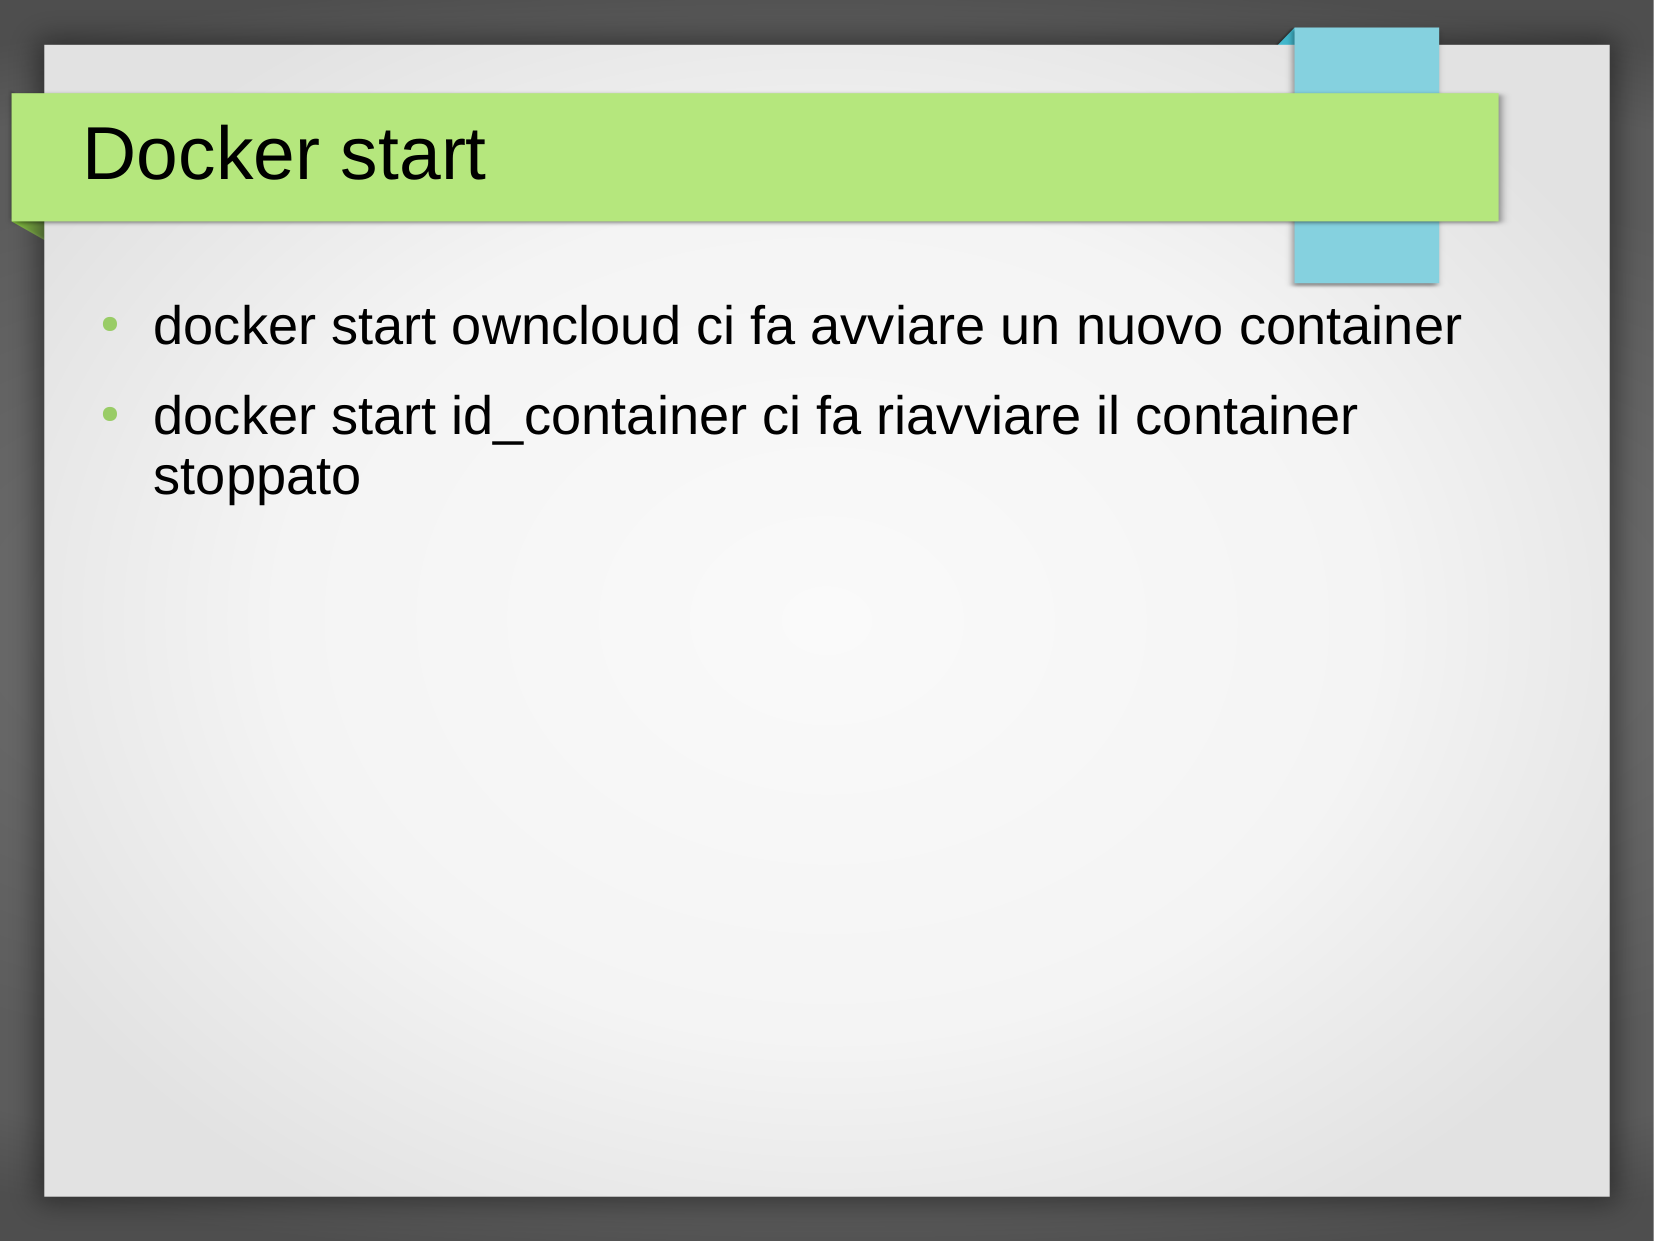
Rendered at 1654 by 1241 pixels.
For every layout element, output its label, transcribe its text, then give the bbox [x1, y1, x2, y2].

picture [0, 0, 1654, 1241]
title Docker start [82, 94, 1264, 213]
list docker start owncloud ci fa avviare un nuovo container docker start id_container ci fa riavviare il container stoppato [82, 295, 1571, 1015]
